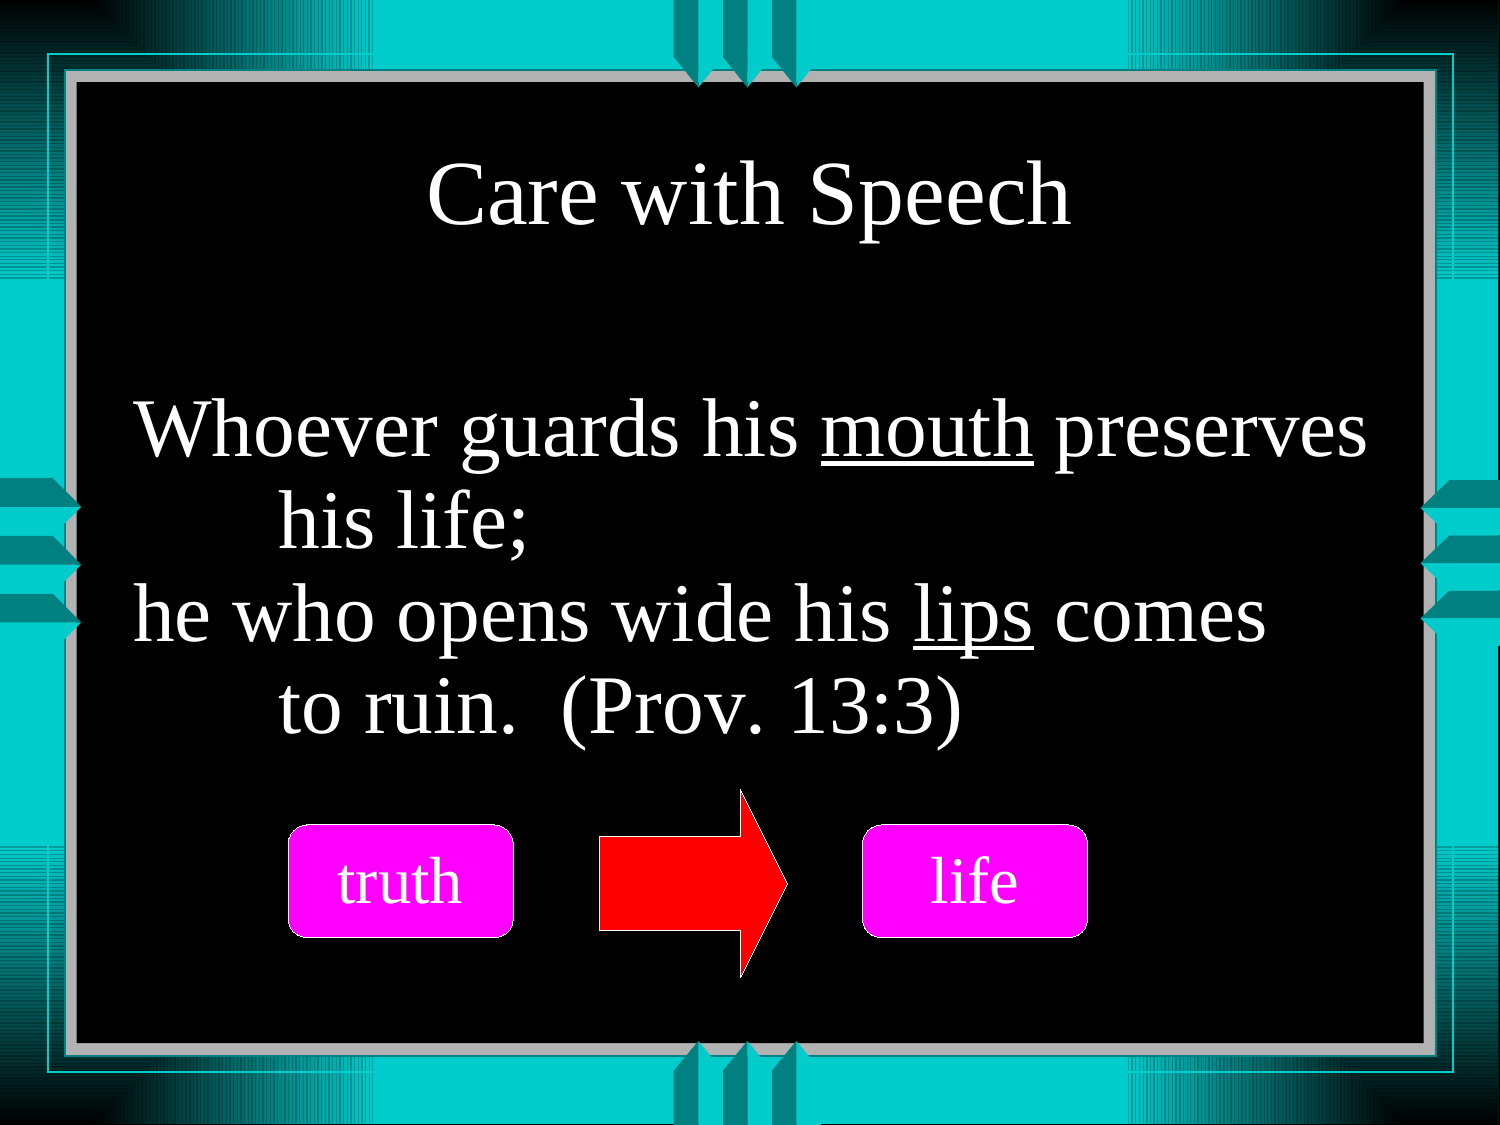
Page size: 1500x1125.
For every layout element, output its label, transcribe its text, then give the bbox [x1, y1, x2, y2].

text_box truth [288, 824, 514, 938]
title Care with Speech [112, 99, 1388, 288]
text_box [599, 789, 788, 978]
text_box life [862, 824, 1088, 938]
text_box Whoever guards his mouth preserves his life; he who opens wide his lips comes to ruin. (Prov. 13:3) [118, 375, 1426, 759]
